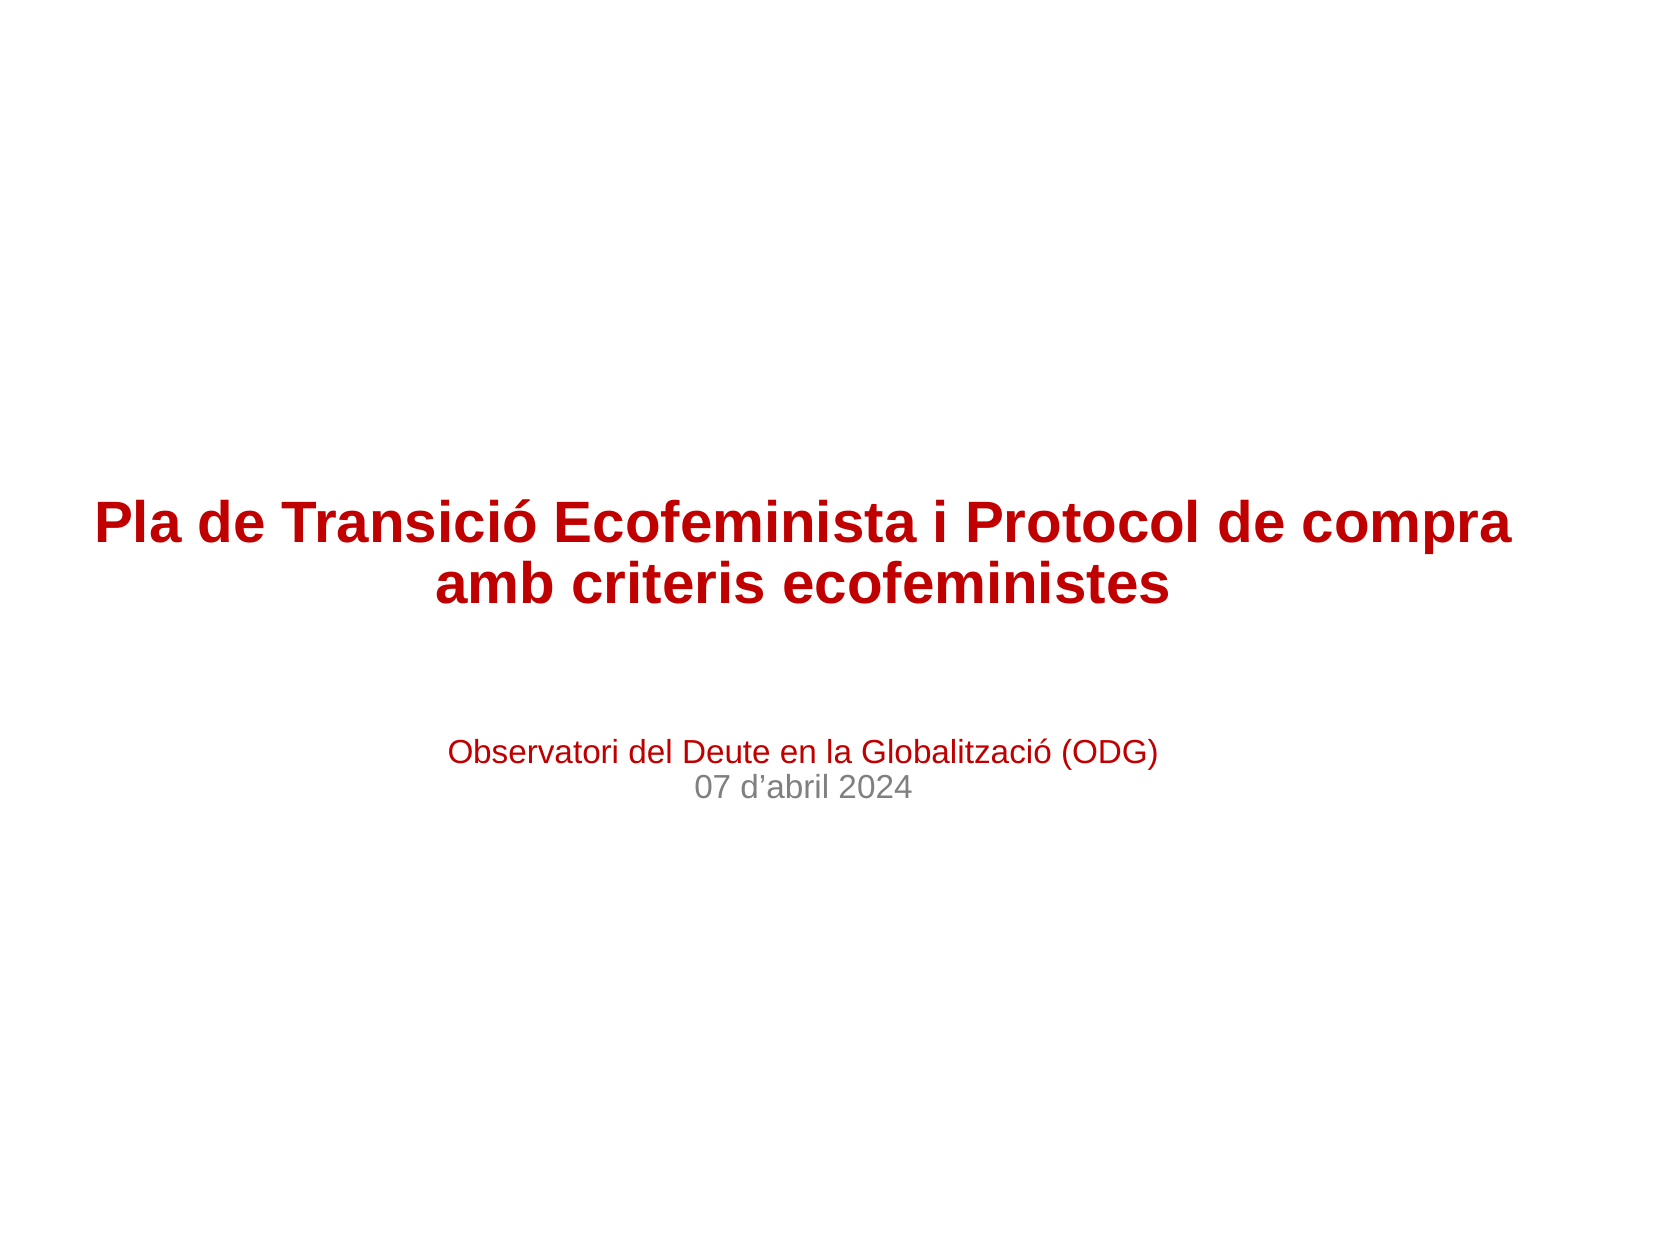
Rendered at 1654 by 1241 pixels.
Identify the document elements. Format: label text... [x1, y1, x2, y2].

text_box Pla de Transició Ecofeminista i Protocol de compra amb criteris ecofeministes Observatori del Deute en la Globalització (ODG) 07 d’abril 2024 [83, 154, 1525, 1114]
